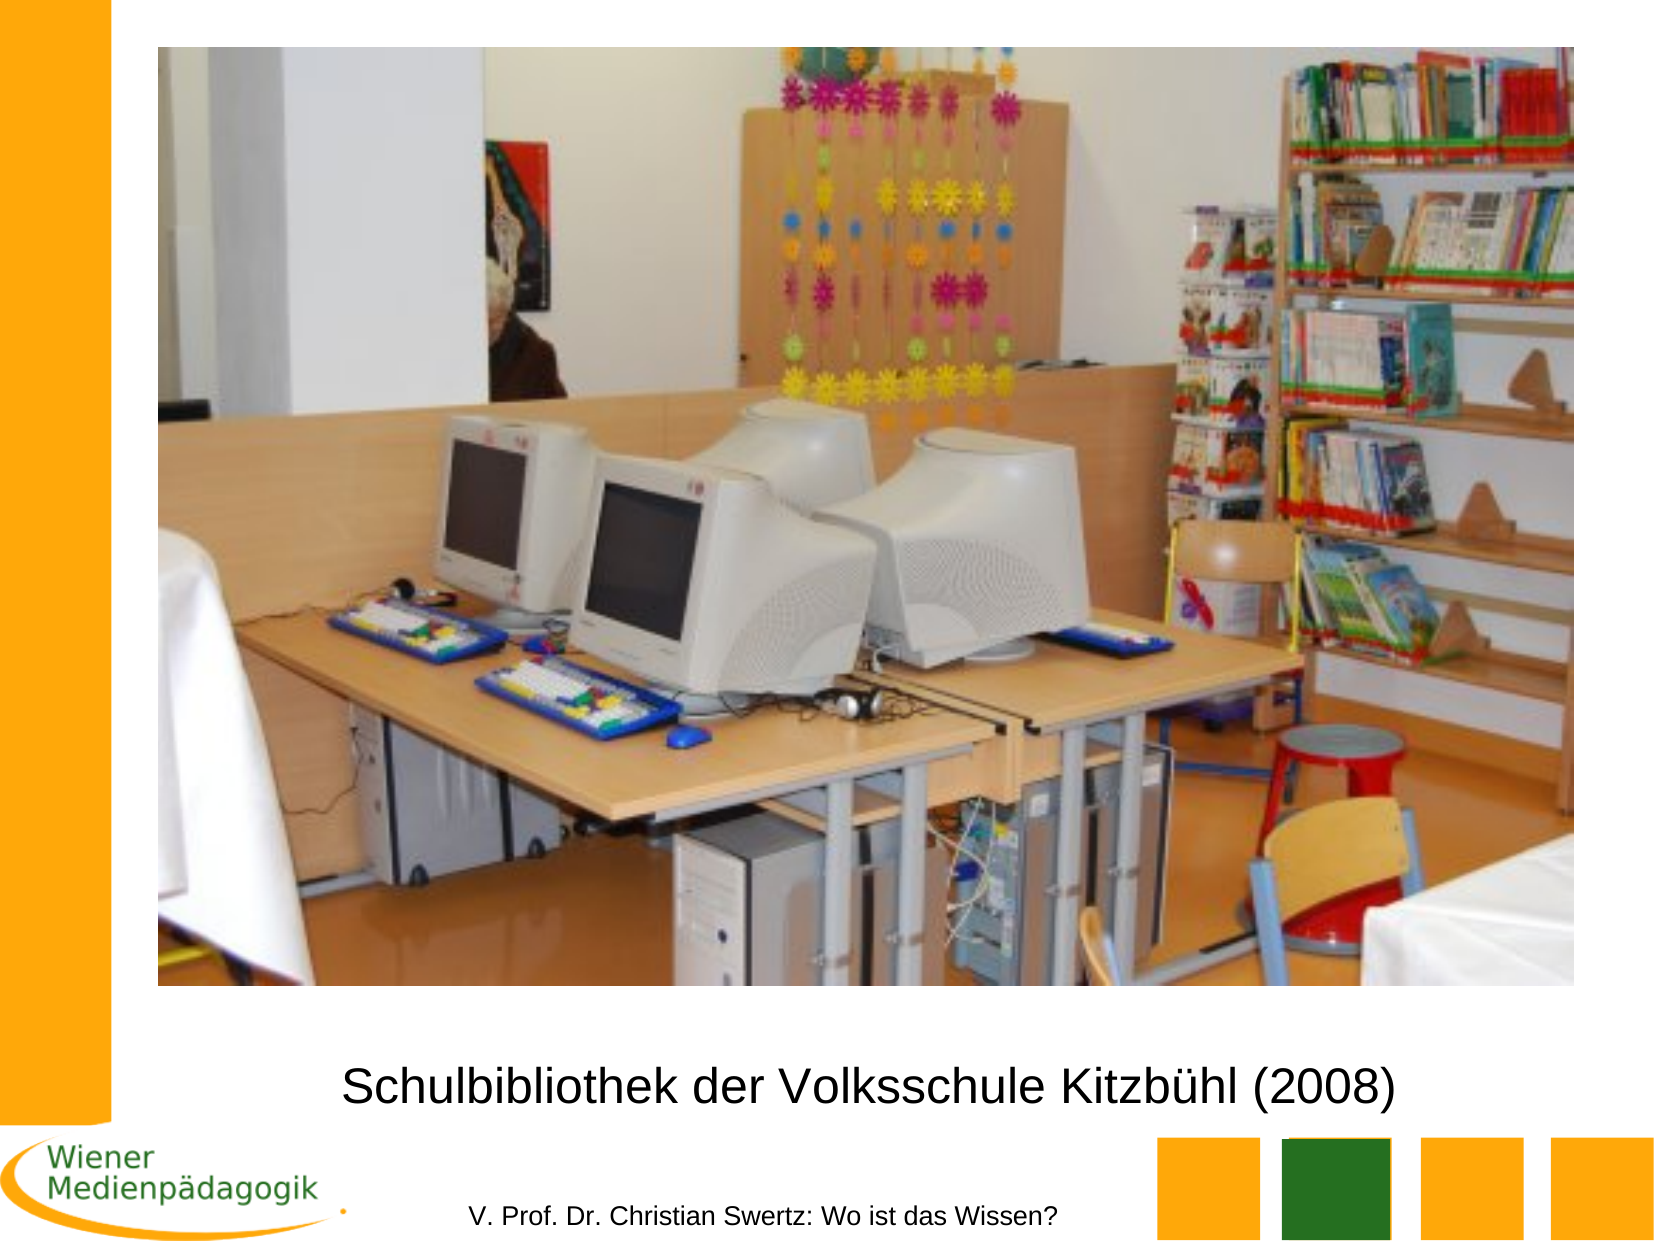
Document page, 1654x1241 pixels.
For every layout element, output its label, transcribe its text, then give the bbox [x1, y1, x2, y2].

text_box [1281, 1139, 1391, 1241]
picture [158, 47, 1574, 986]
picture [0, 1114, 398, 1241]
text_box Schulbibliothek der Volksschule Kitzbühl (2008) [341, 1057, 1395, 1120]
